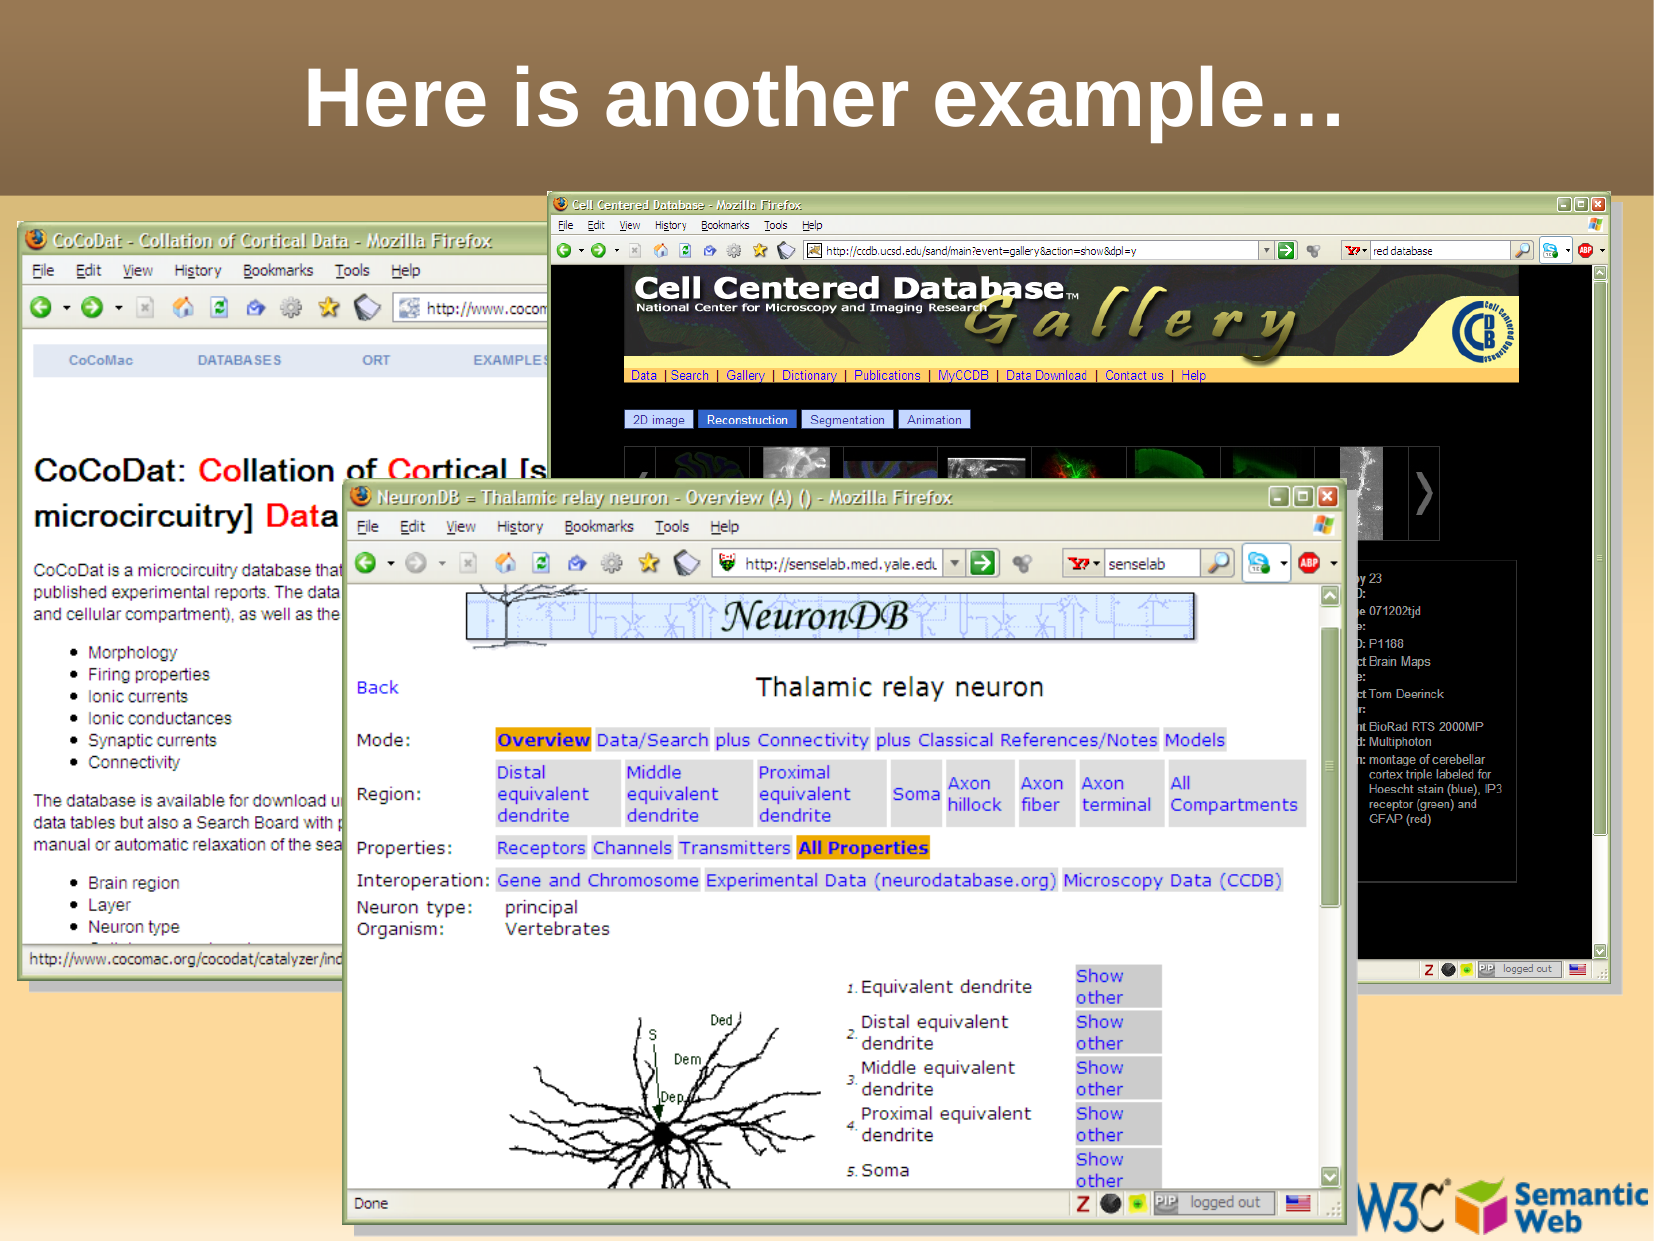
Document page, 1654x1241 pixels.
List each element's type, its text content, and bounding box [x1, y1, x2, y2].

title Here is another example… [0, 0, 1654, 196]
picture [0, 191, 1654, 1241]
